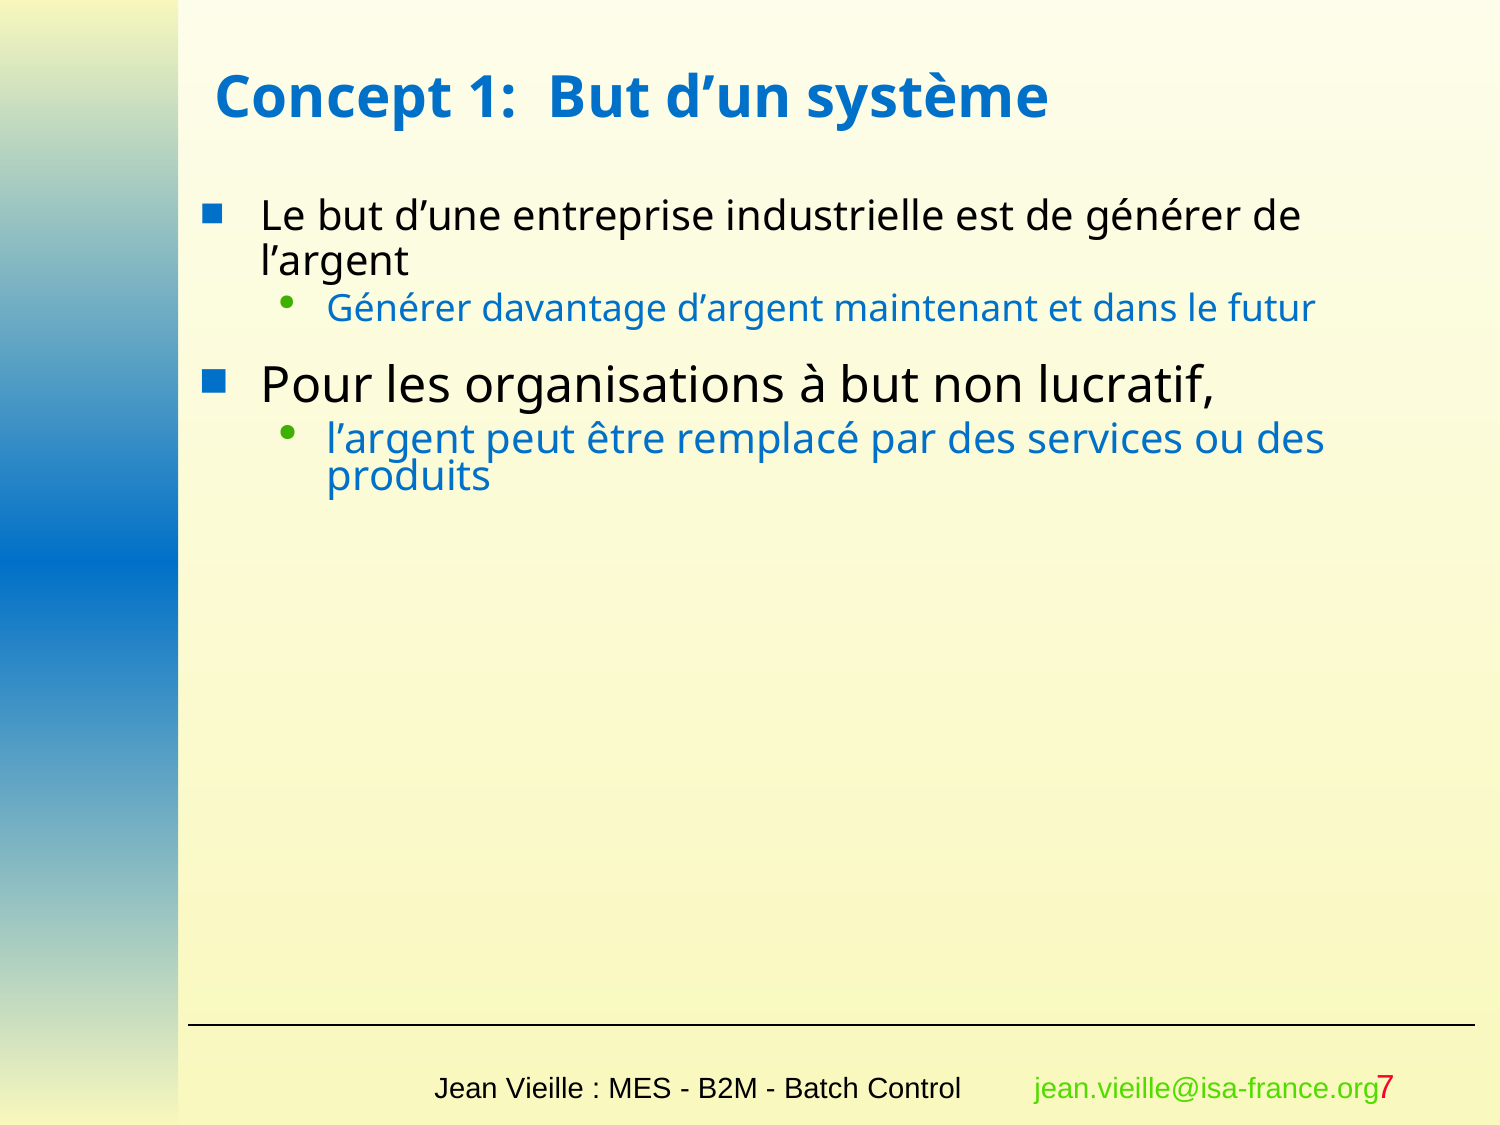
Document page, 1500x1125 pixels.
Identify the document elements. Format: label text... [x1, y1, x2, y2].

list Le but d’une entreprise industrielle est de générer de l’argent Générer davantage d’argent maintenant et dans le futur Pour les organisations à but non lucratif, l’argent peut être remplacé par des services ou des produits [189, 187, 1468, 1001]
title Concept 1: But d’un système [199, 24, 1466, 163]
